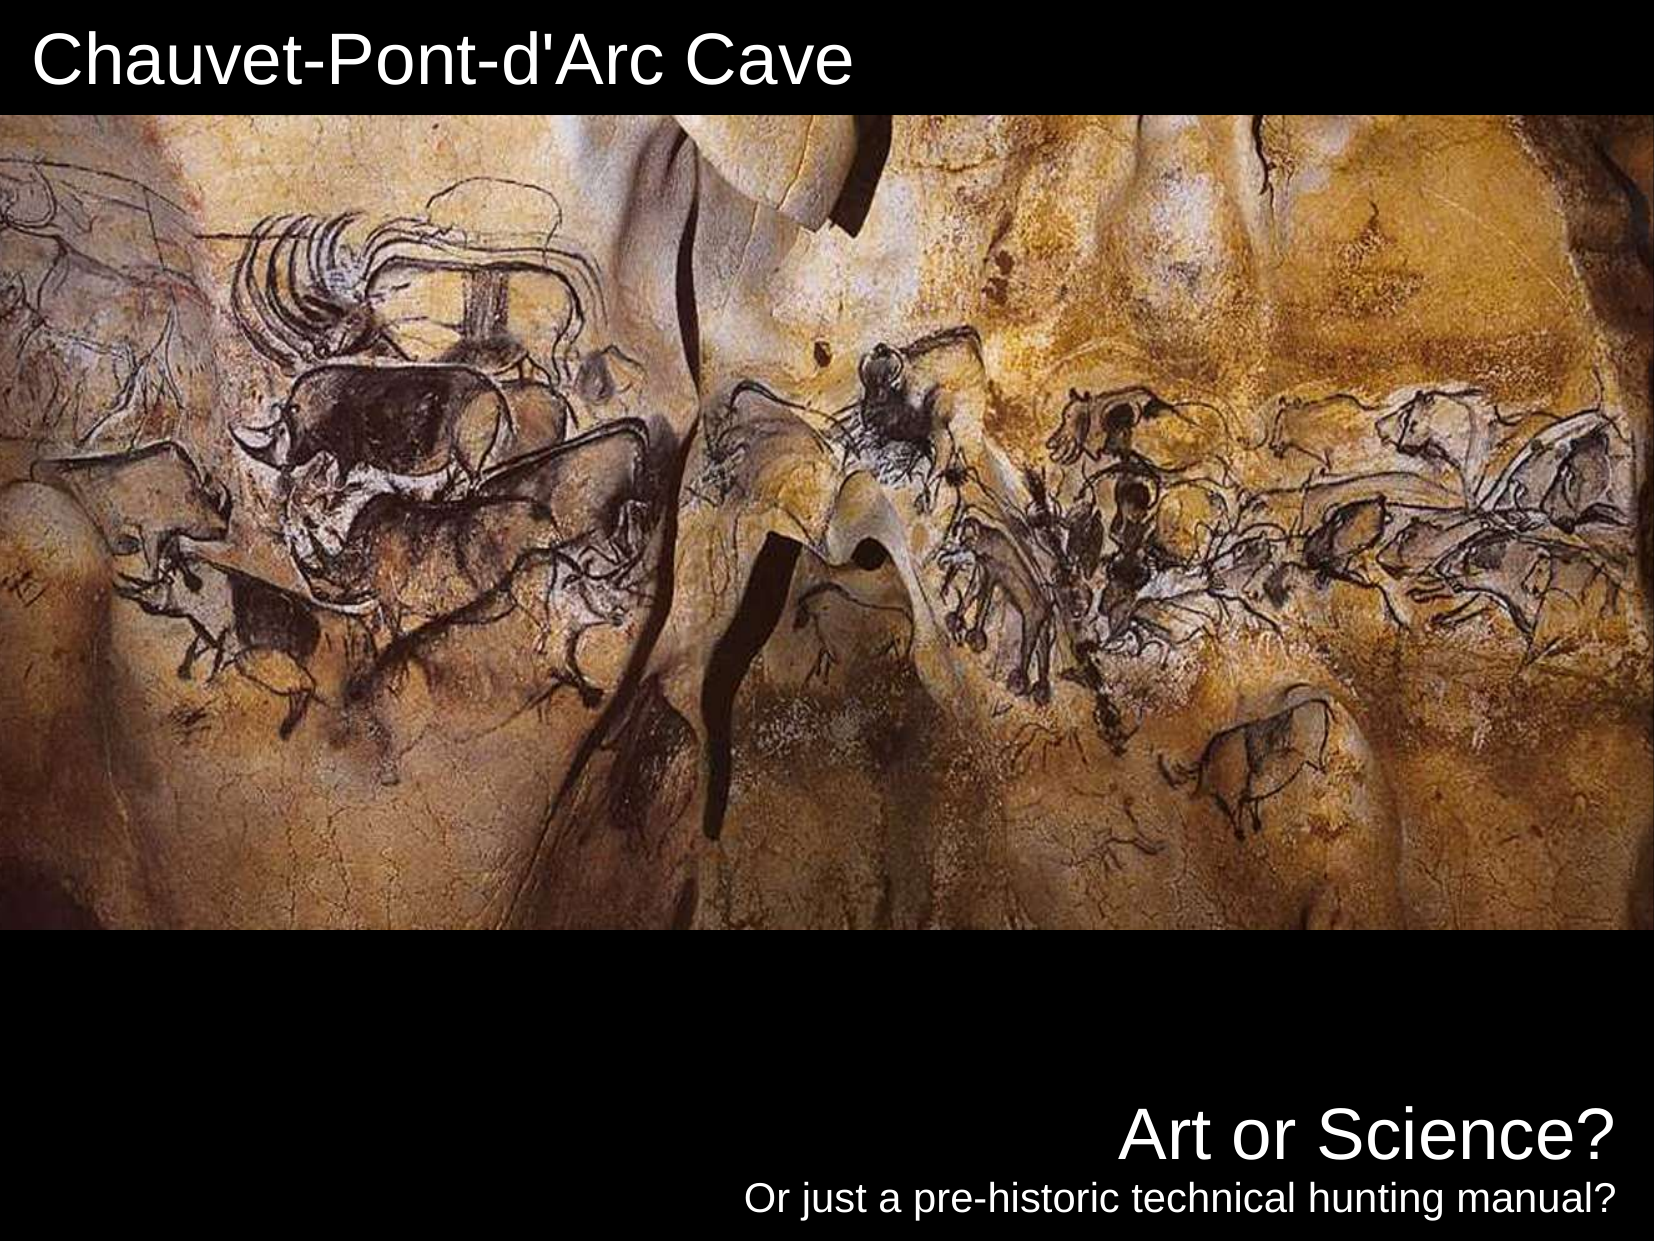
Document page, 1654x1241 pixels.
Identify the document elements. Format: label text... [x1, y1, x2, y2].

picture [0, 115, 1654, 930]
text_box Art or Science? Or just a pre-historic technical hunting manual? [10, 1086, 1632, 1229]
text_box Chauvet-Pont-d'Arc Cave [16, 11, 1638, 189]
